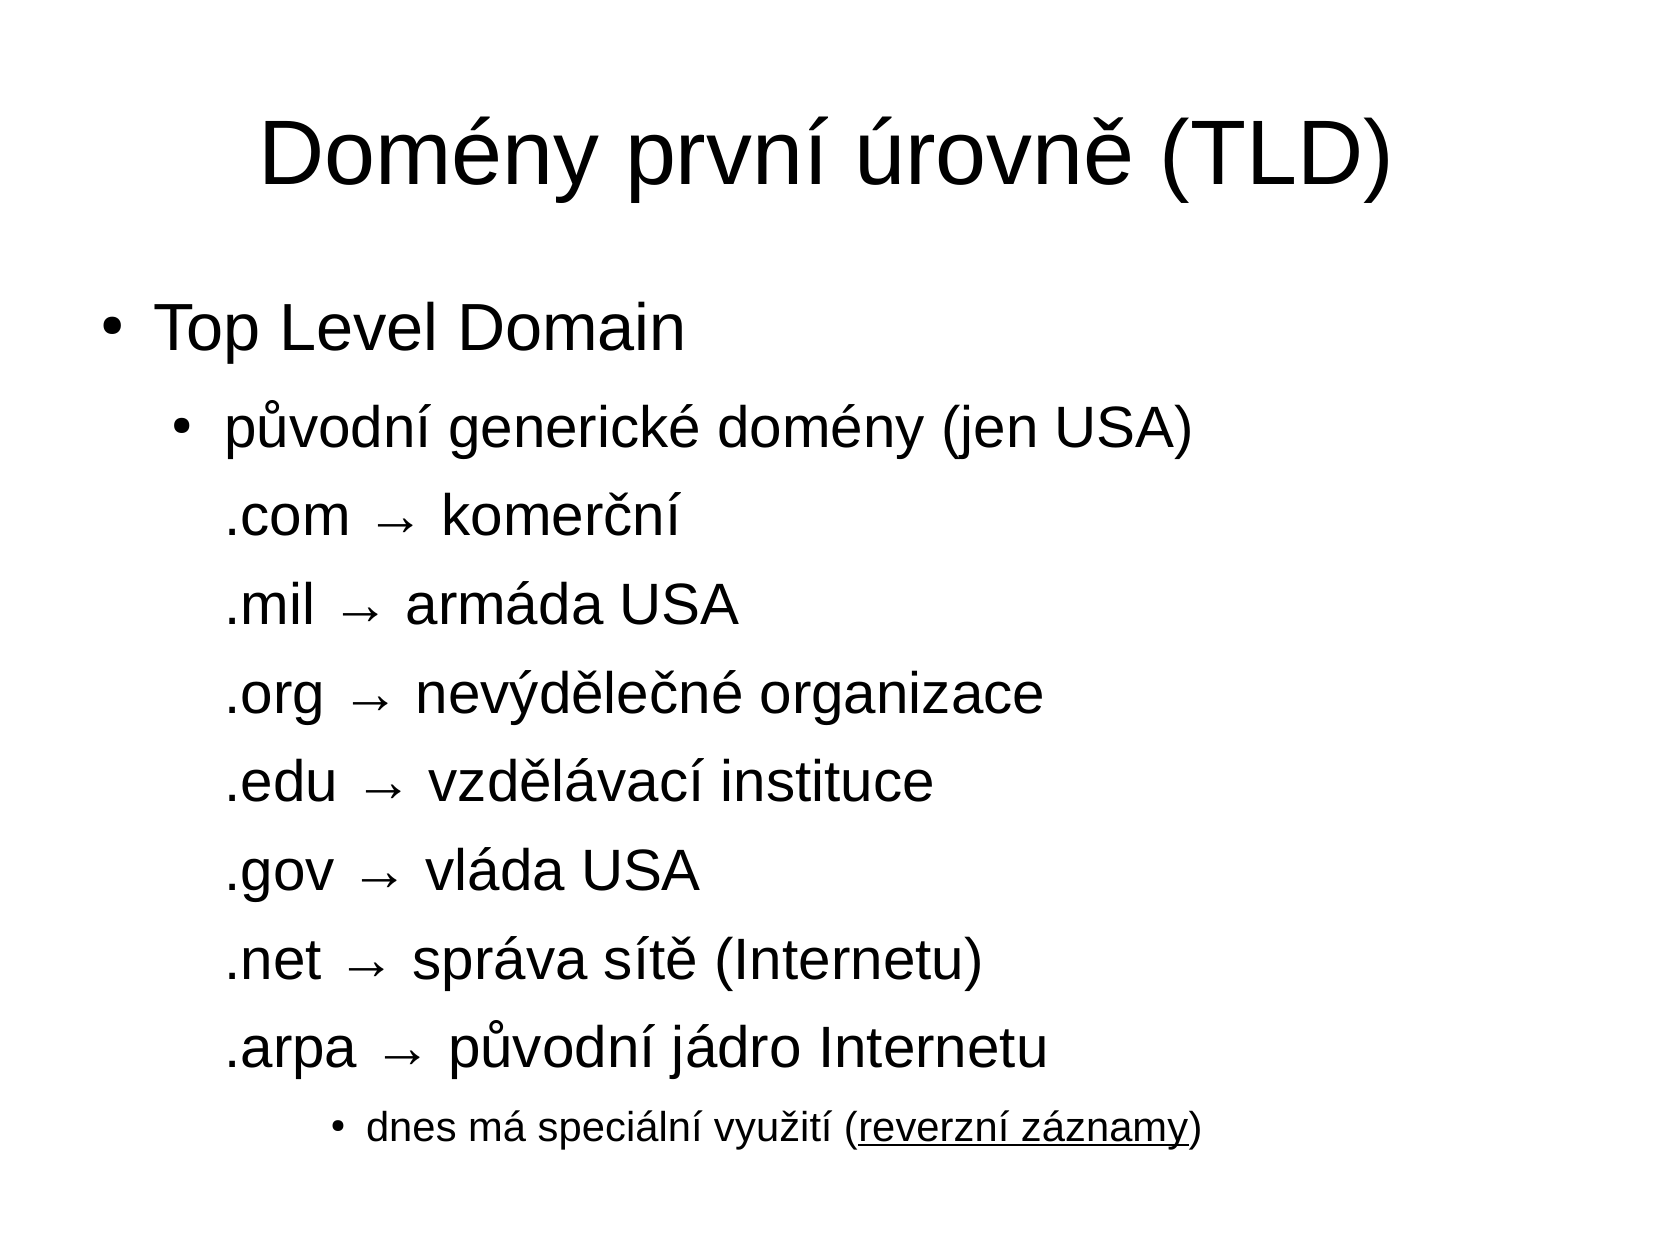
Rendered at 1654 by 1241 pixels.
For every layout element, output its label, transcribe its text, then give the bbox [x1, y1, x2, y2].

list Top Level Domain původní generické domény (jen USA) .com → komerční .mil → armáda USA .org → nevýdělečné organizace .edu → vzdělávací instituce .gov → vláda USA .net → správa sítě (Internetu) .arpa → původní jádro Internetu dnes má speciální využití (reverzní záznamy) [82, 290, 1571, 1166]
title Domény první úrovně (TLD) [82, 49, 1571, 257]
